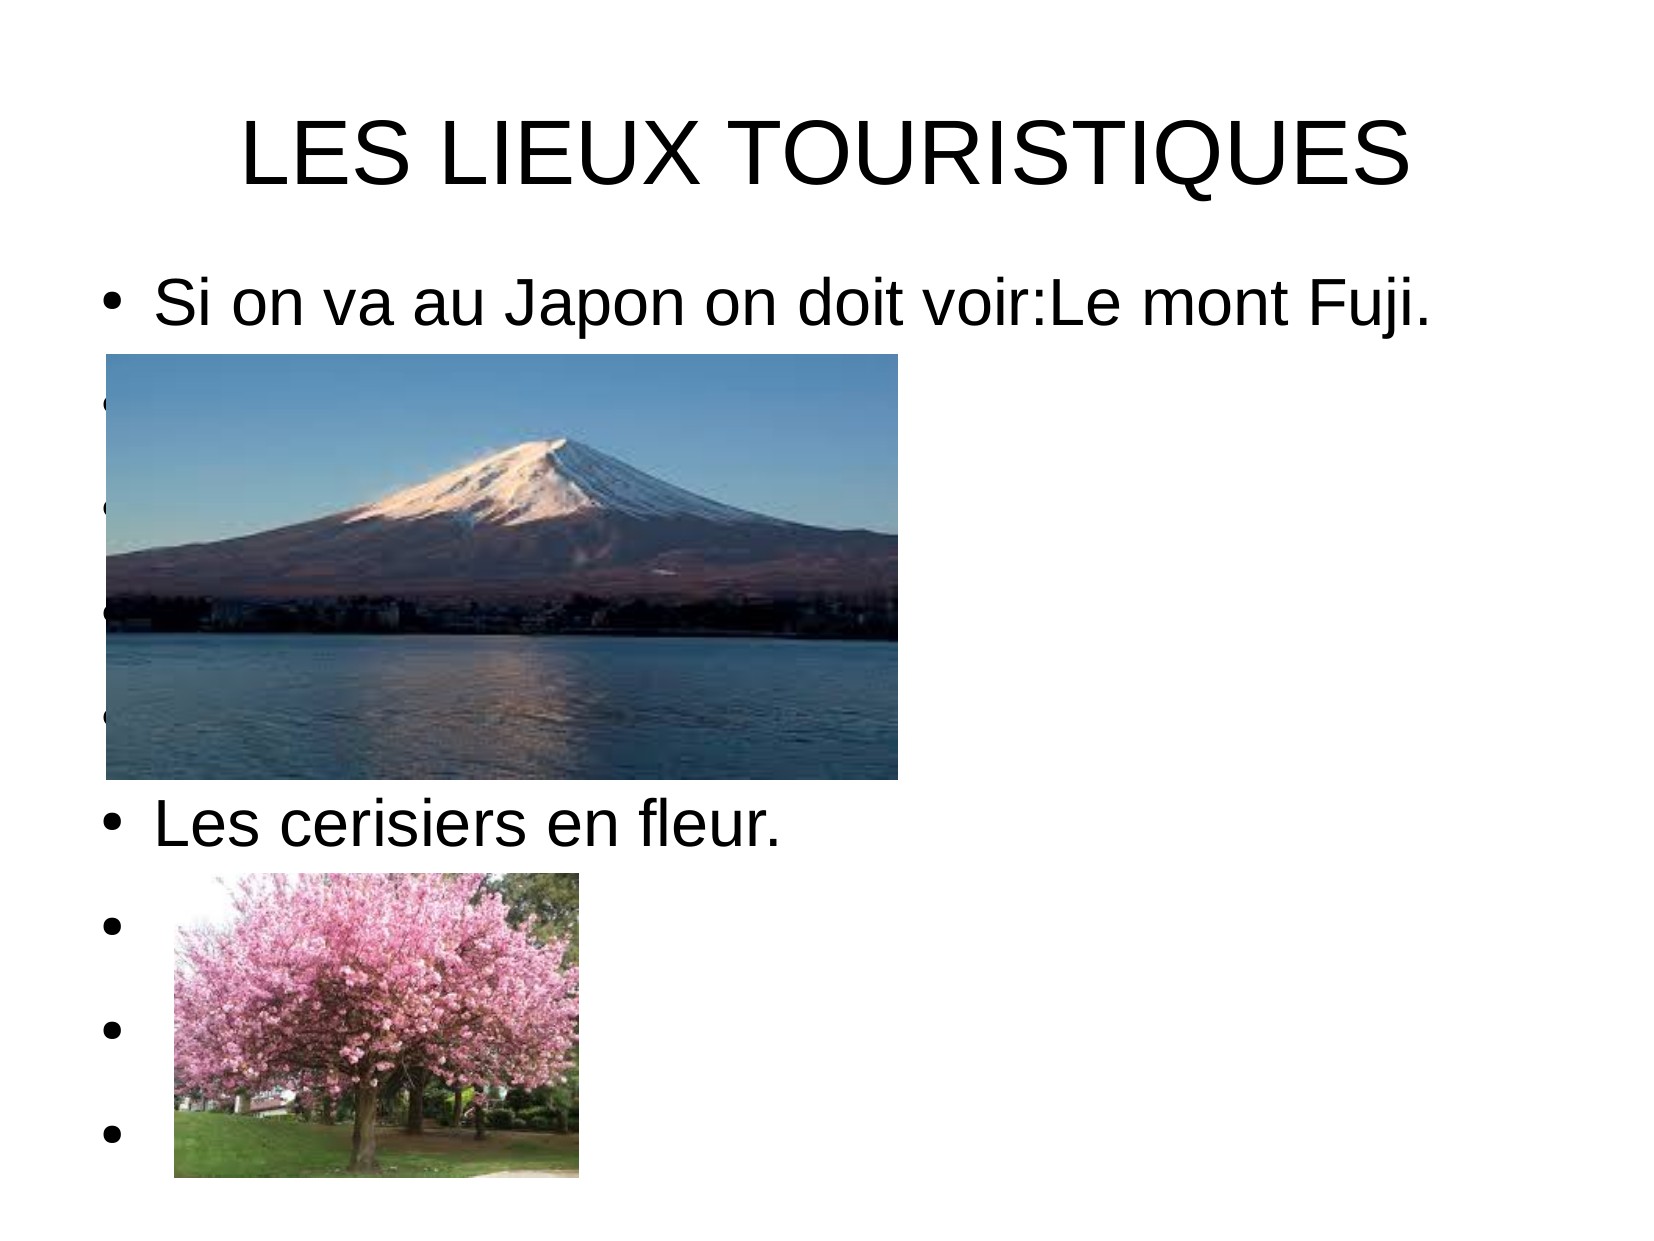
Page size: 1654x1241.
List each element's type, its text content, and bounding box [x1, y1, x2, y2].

list Si on va au Japon on doit voir:Le mont Fuji. Les cerisiers en fleur. [82, 264, 1571, 1175]
picture [174, 873, 579, 1178]
picture [106, 354, 898, 780]
title LES LIEUX TOURISTIQUES [82, 49, 1571, 257]
